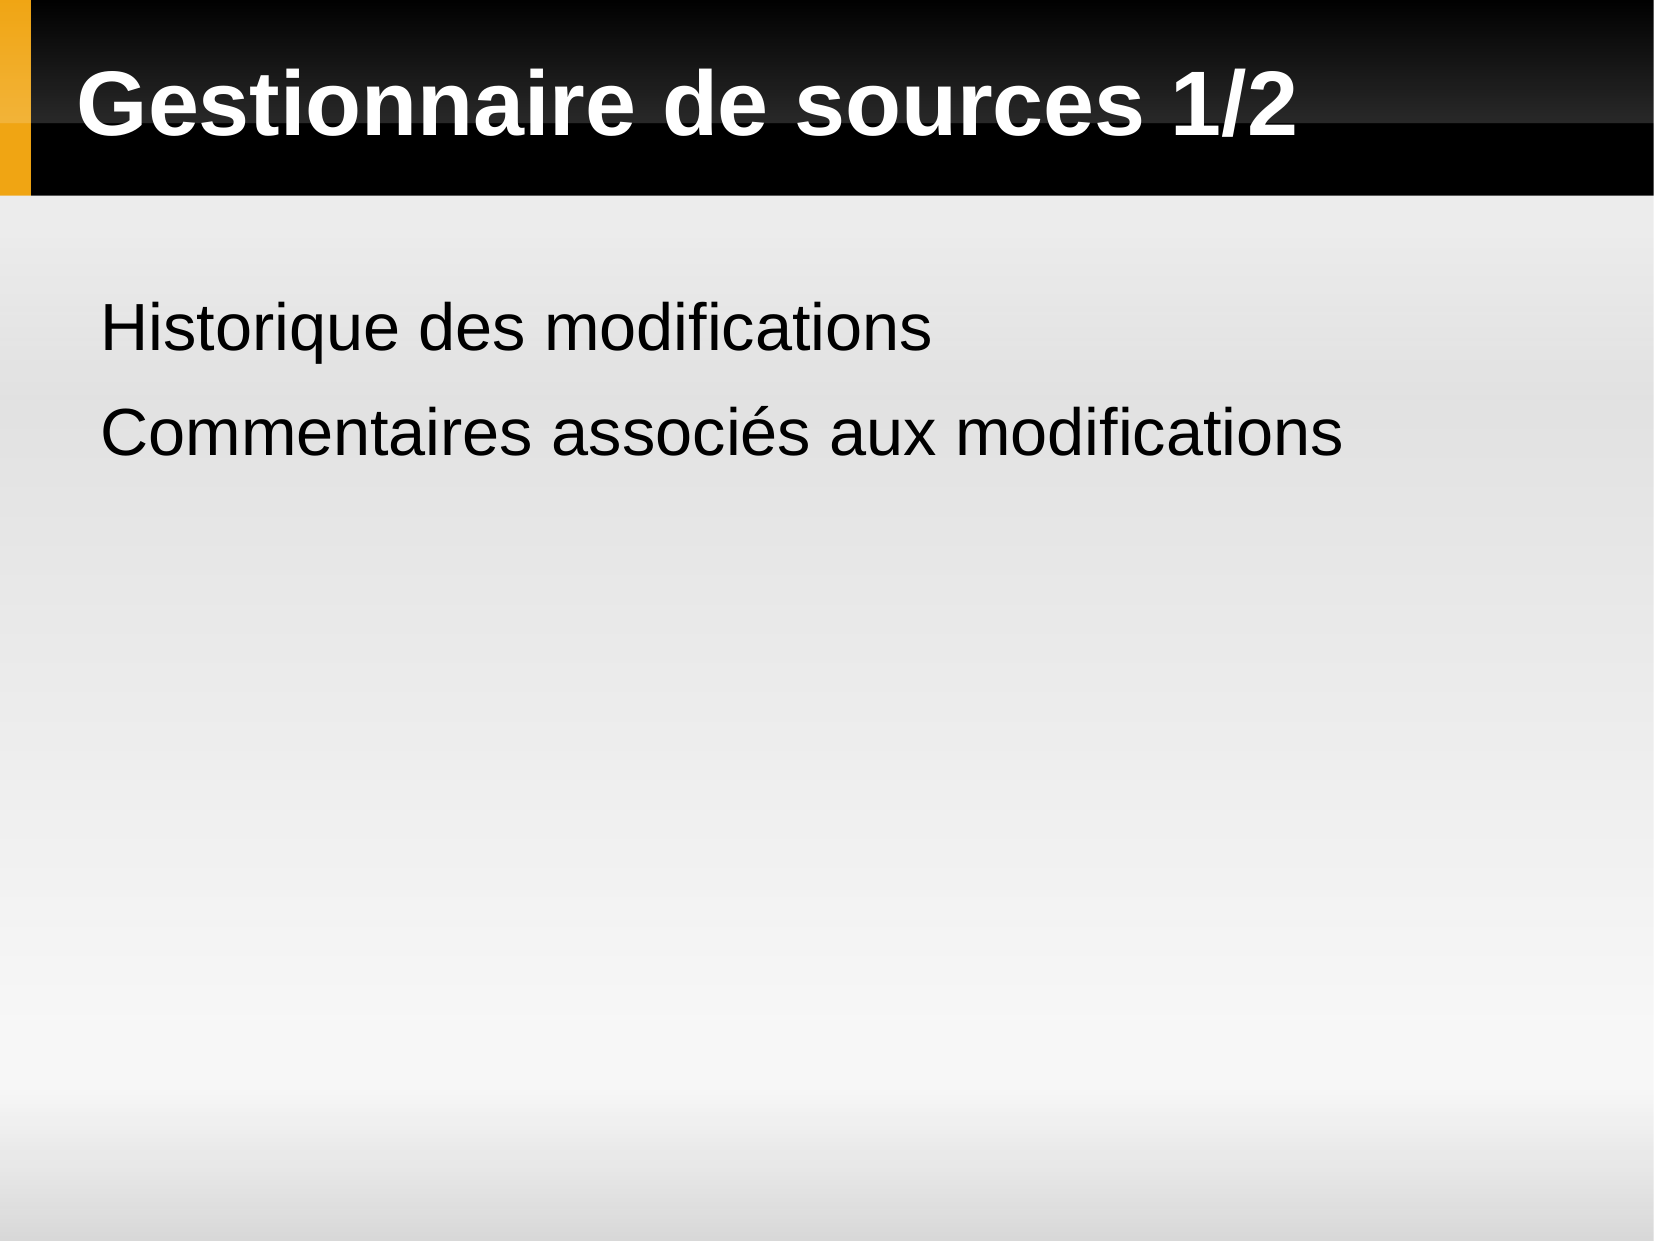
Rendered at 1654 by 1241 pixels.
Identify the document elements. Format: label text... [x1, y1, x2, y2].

list Historique des modifications Commentaires associés aux modifications [82, 290, 1571, 1094]
picture [0, 0, 1654, 1241]
title Gestionnaire de sources 1/2 [76, 7, 1565, 200]
